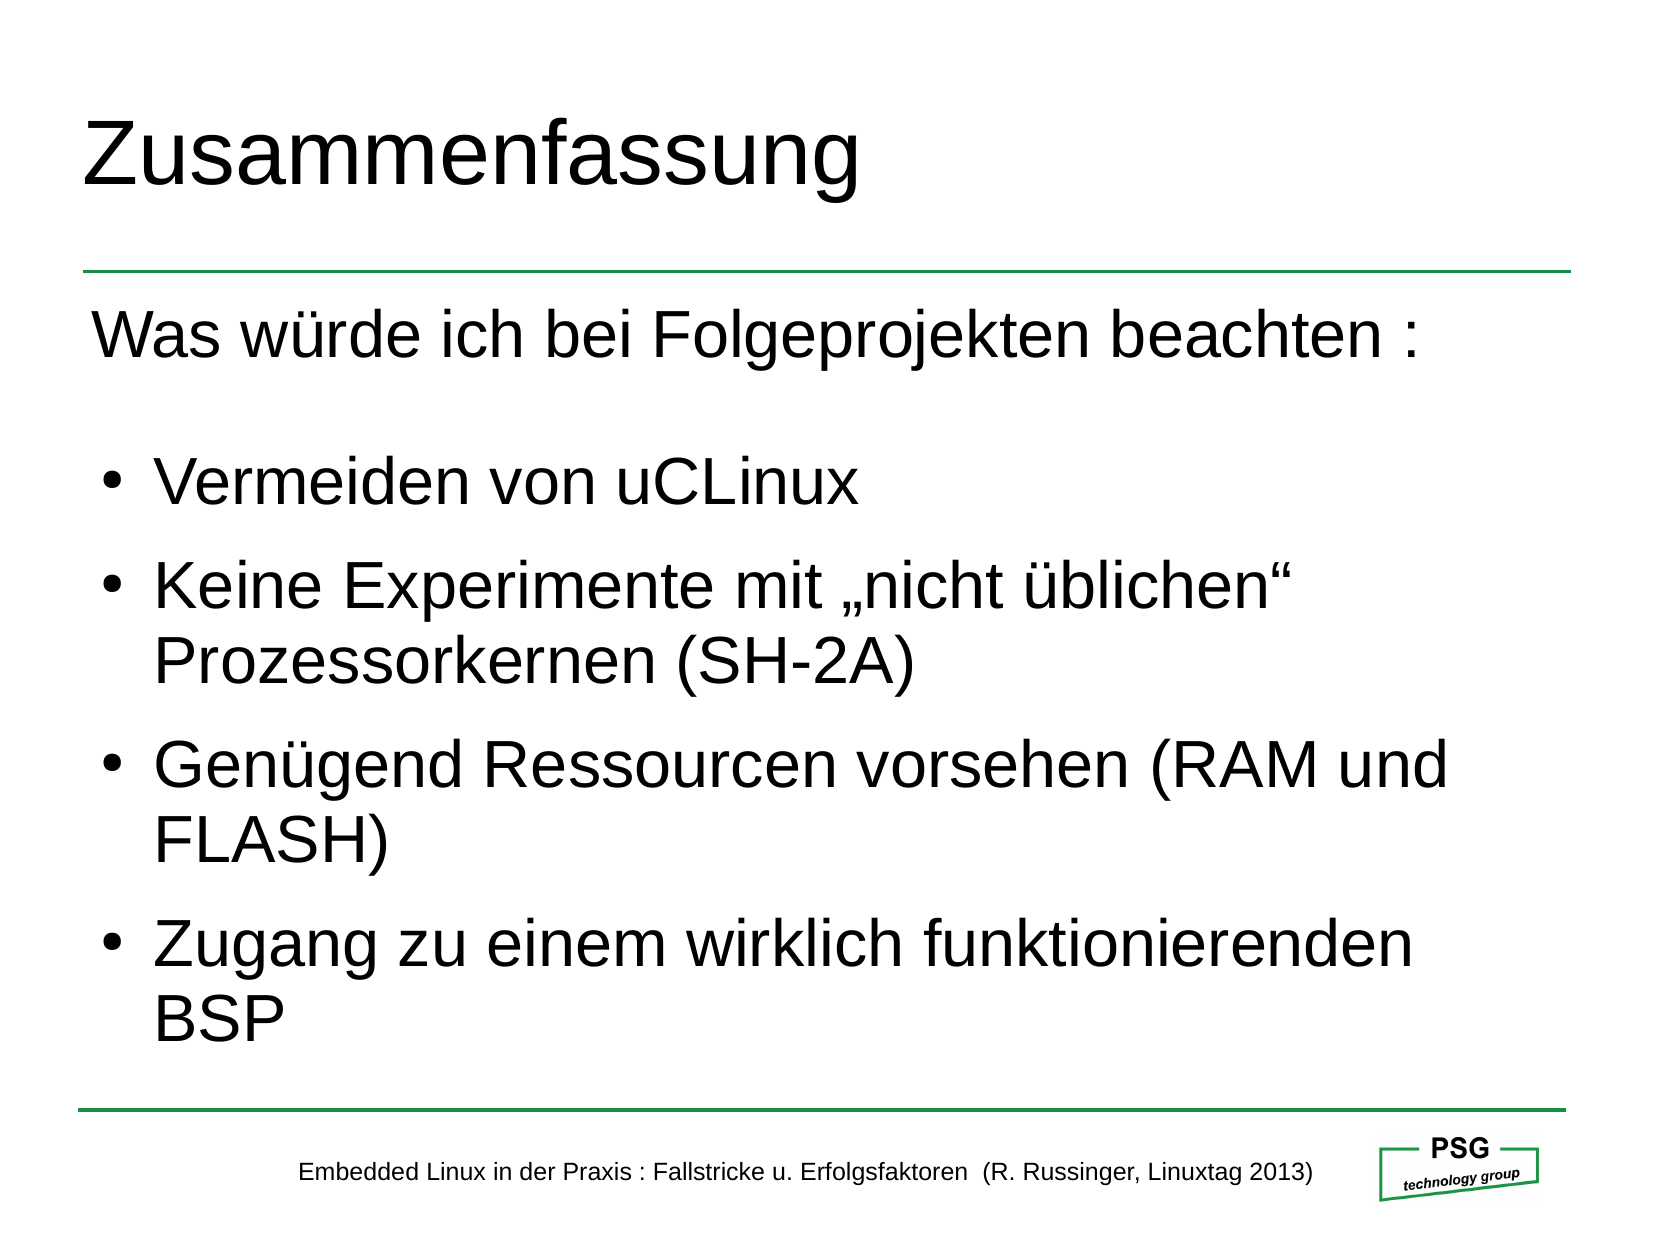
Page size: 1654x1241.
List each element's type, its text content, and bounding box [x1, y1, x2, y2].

list Vermeiden von uCLinux Keine Experimente mit „nicht üblichen“ Prozessorkernen (SH-2A) Genügend Ressourcen vorsehen (RAM und FLASH) Zugang zu einem wirklich funktionierenden BSP [82, 443, 1538, 1087]
text_box Was würde ich bei Folgeprojekten beachten : [76, 289, 1560, 390]
title Zusammenfassung [82, 49, 1571, 257]
picture [1375, 1134, 1543, 1205]
